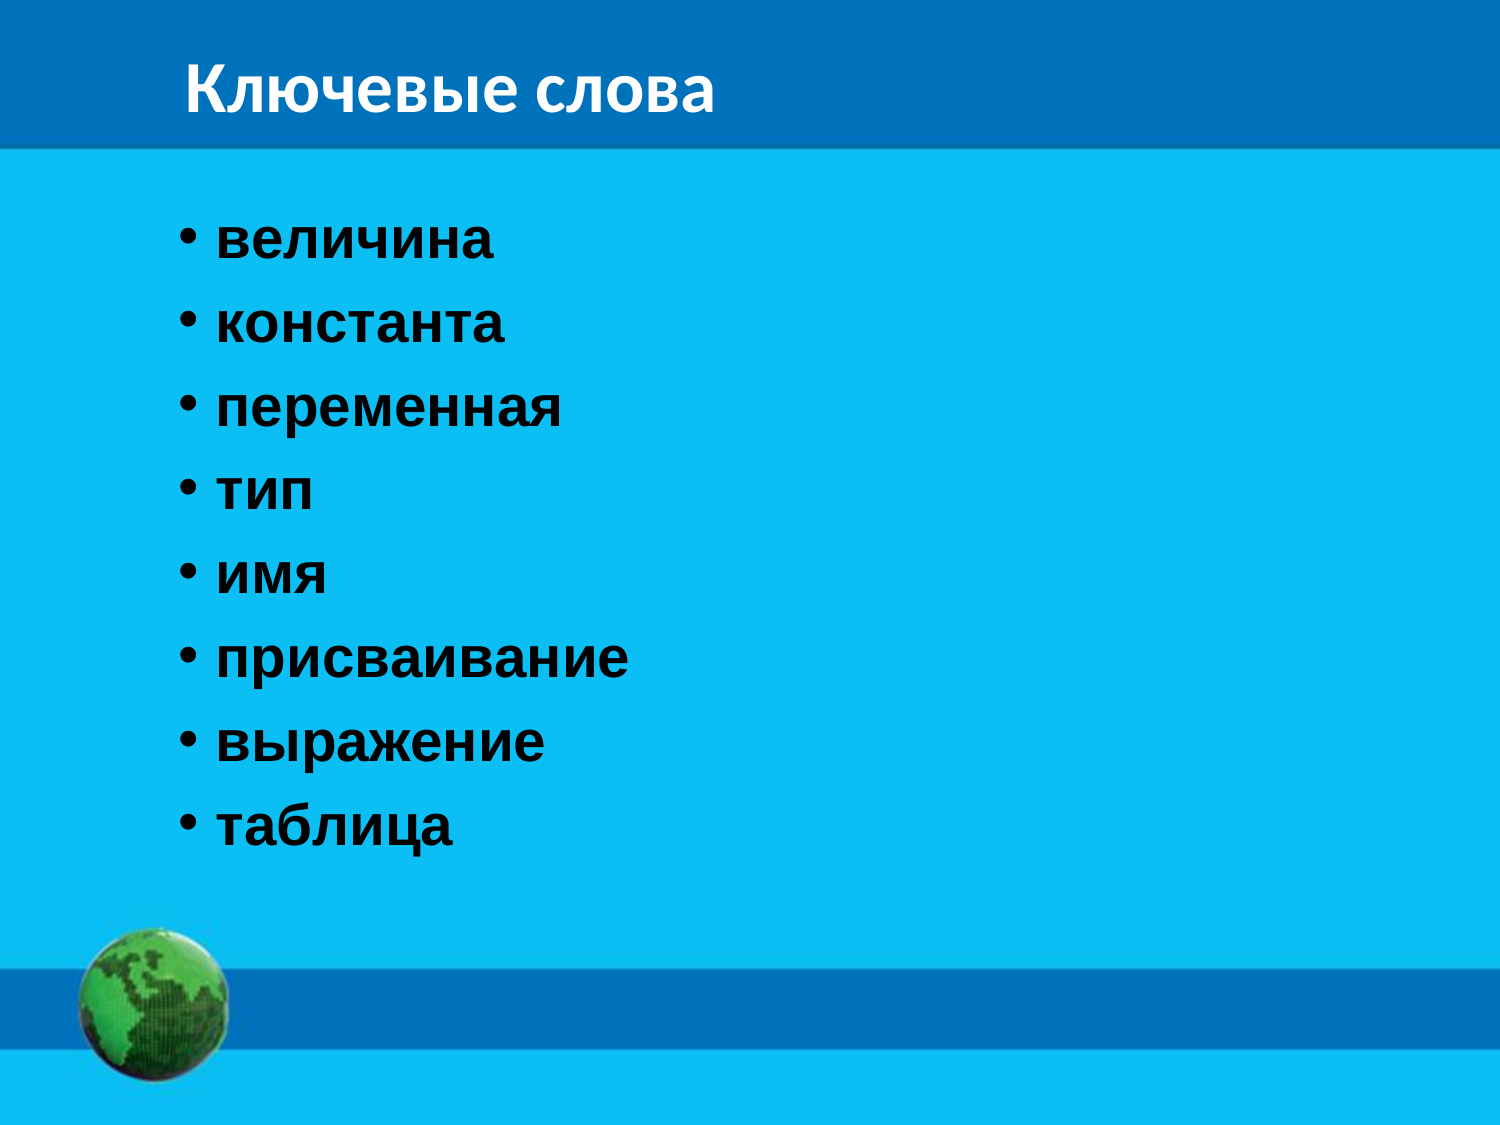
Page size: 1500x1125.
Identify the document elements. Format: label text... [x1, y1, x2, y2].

text_box Ключевые слова [171, 30, 1425, 135]
picture [0, 959, 1500, 1086]
picture [0, 0, 1500, 146]
text_box величина константа переменная тип имя присваивание выражение таблица [76, 178, 1449, 959]
